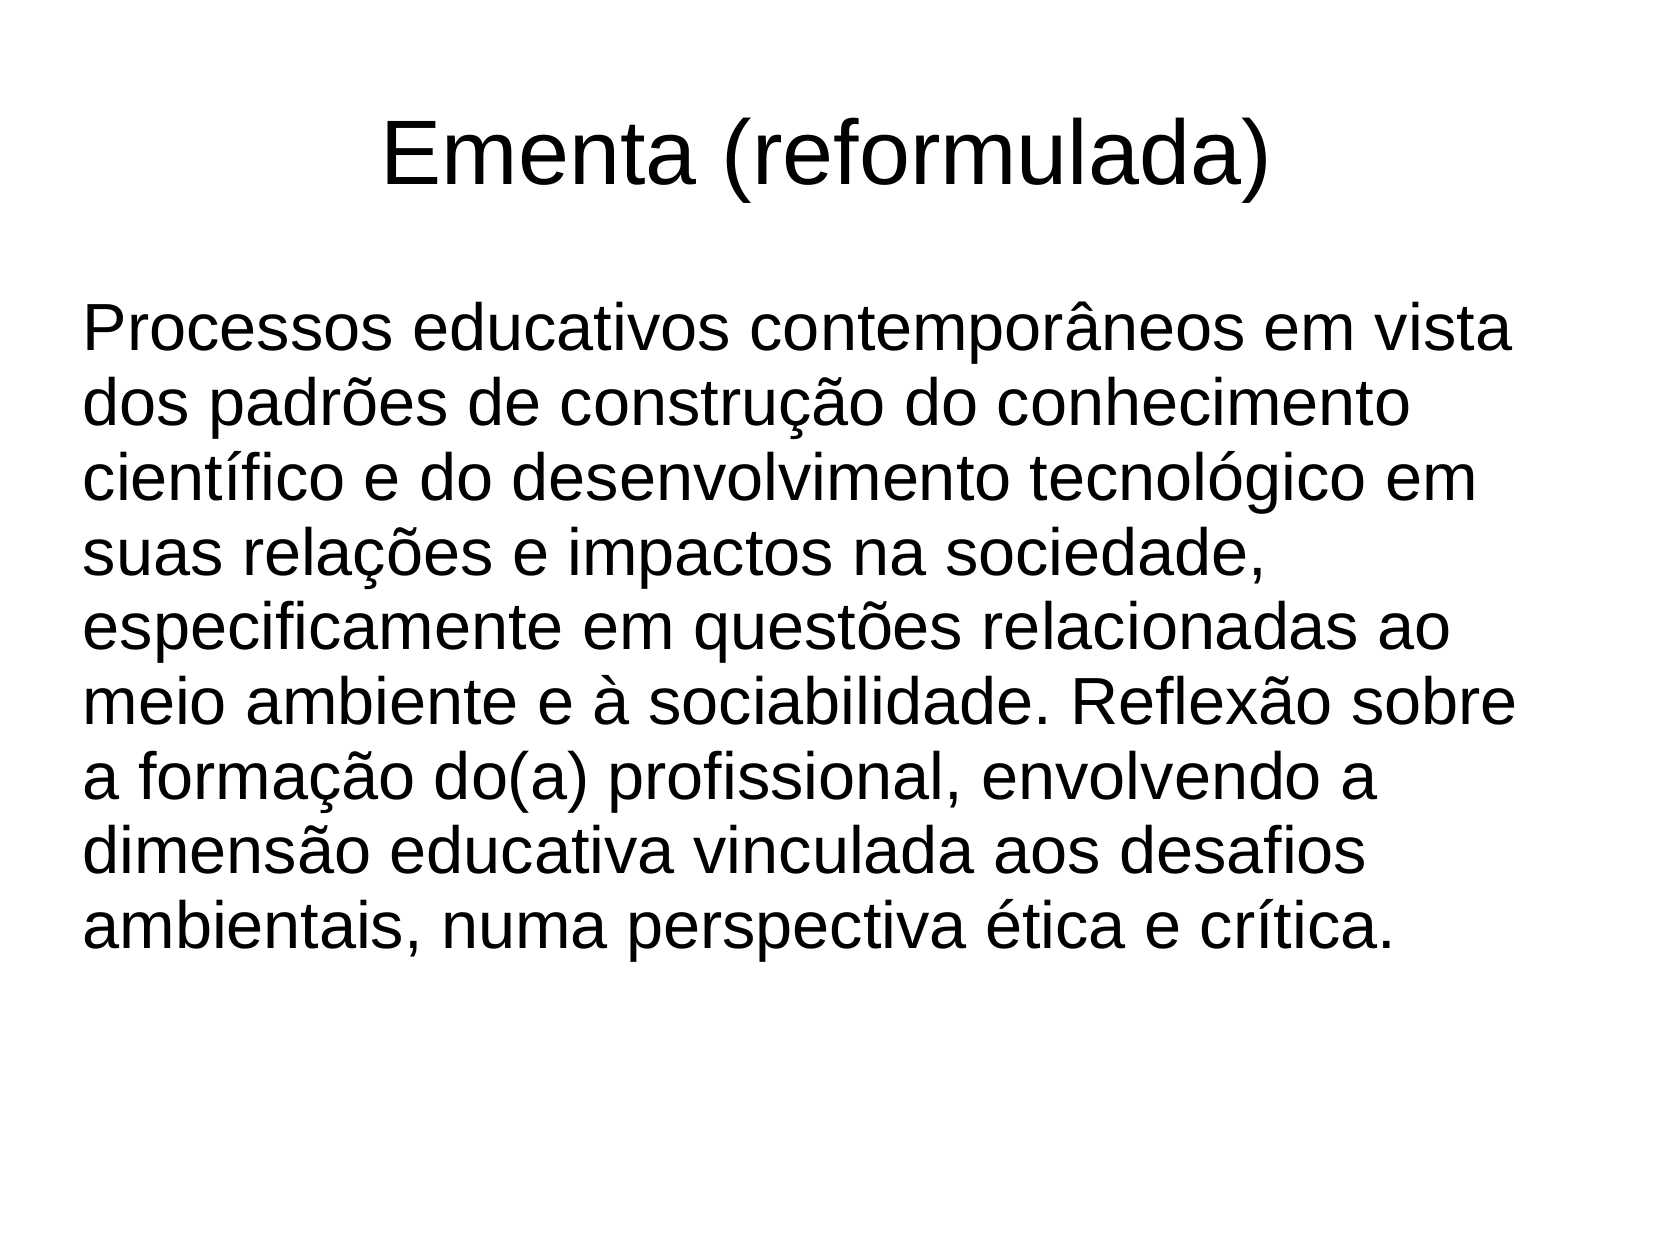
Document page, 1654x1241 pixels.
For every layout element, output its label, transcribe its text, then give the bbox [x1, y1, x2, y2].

title Ementa (reformulada) [82, 49, 1571, 257]
list Processos educativos contemporâneos em vista dos padrões de construção do conhecimento científico e do desenvolvimento tecnológico em suas relações e impactos na sociedade, especificamente em questões relacionadas ao meio ambiente e à sociabilidade. Reflexão sobre a formação do(a) profissional, envolvendo a dimensão educativa vinculada aos desafios ambientais, numa perspectiva ética e crítica. [82, 290, 1571, 1010]
